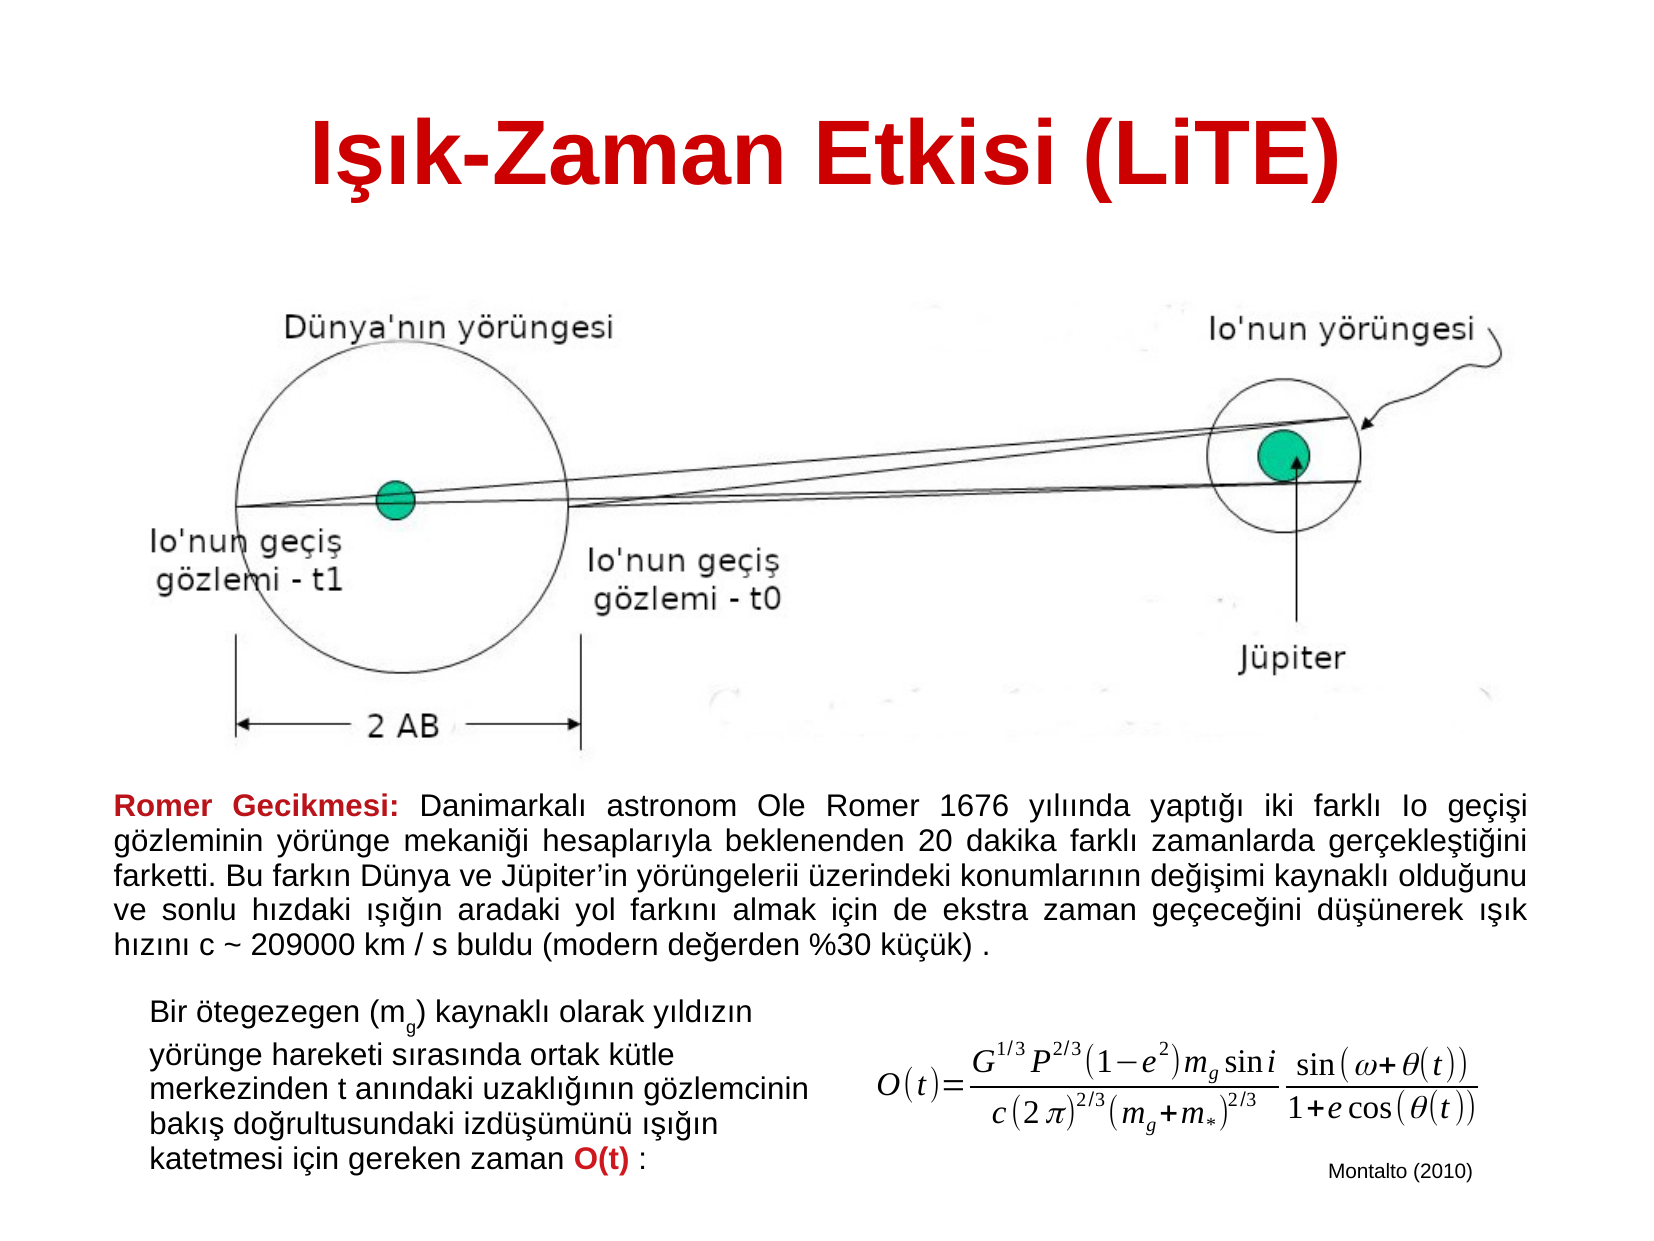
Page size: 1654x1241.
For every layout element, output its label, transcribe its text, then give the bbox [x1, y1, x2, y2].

text_box Bir ötegezegen (mg) kaynaklı olarak yıldızın yörünge hareketi sırasında ortak kütle merkezinden t anındaki uzaklığının gözlemcinin bakış doğrultusundaki izdüşümünü ışığın katetmesi için gereken zaman O(t) : [134, 987, 855, 1184]
chart [870, 1037, 1486, 1136]
picture [98, 222, 1566, 848]
title Işık-Zaman Etkisi (LiTE) [82, 49, 1571, 257]
text_box Montalto (2010) [1217, 1152, 1488, 1191]
text_box Romer Gecikmesi: Danimarkalı astronom Ole Romer 1676 yılıında yaptığı iki farklı Io geçişi gözleminin yörünge mekaniği hesaplarıyla beklenenden 20 dakika farklı zamanlarda gerçekleştiğini farketti. Bu farkın Dünya ve Jüpiter’in yörüngelerii üzerindeki konumlarının değişimi kaynaklı olduğunu ve sonlu hızdaki ışığın aradaki yol farkını almak için de ekstra zaman geçeceğini düşünerek ışık hızını c ~ 209000 km / s buldu (modern değerden %30 küçük) . [98, 780, 1546, 970]
